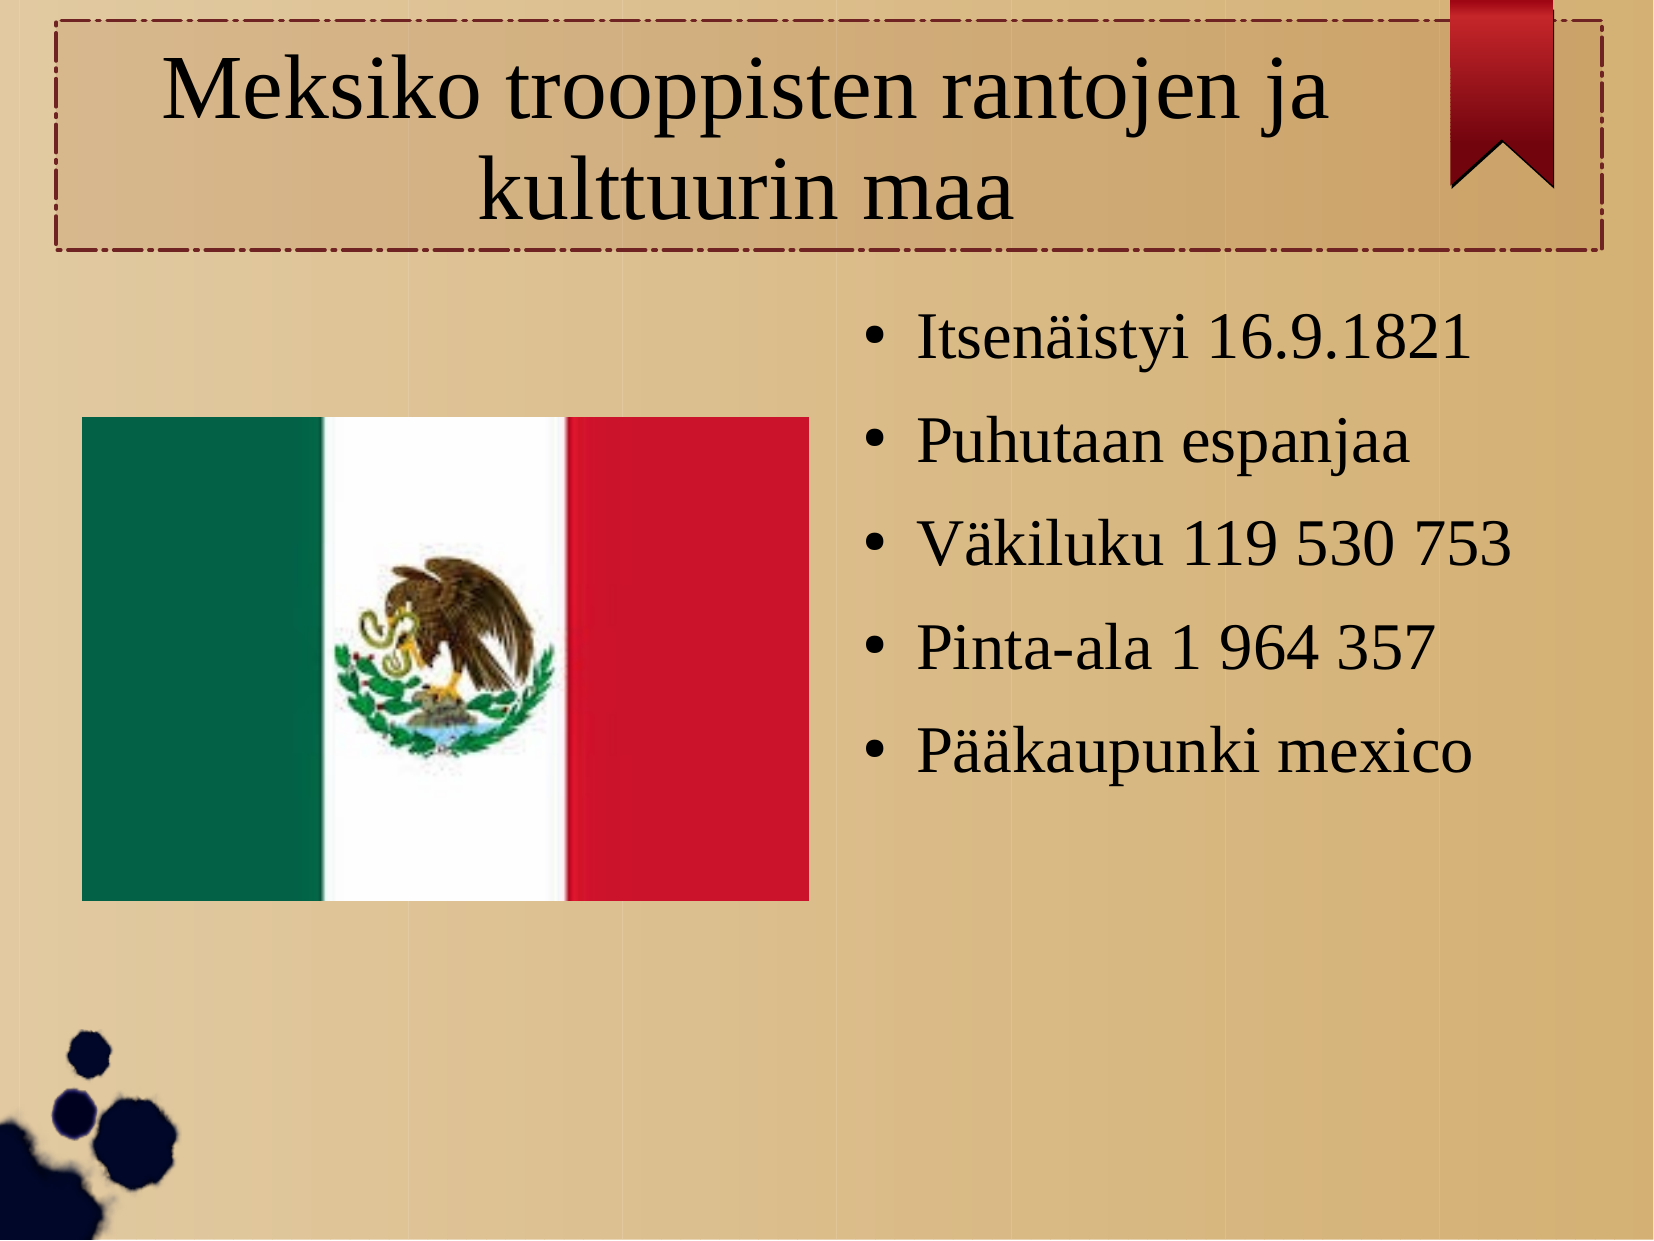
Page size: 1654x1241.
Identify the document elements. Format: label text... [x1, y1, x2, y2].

title Meksiko trooppisten rantojen ja kulttuurin maa [82, 35, 1412, 240]
picture [82, 417, 809, 901]
list [845, 299, 1572, 1019]
